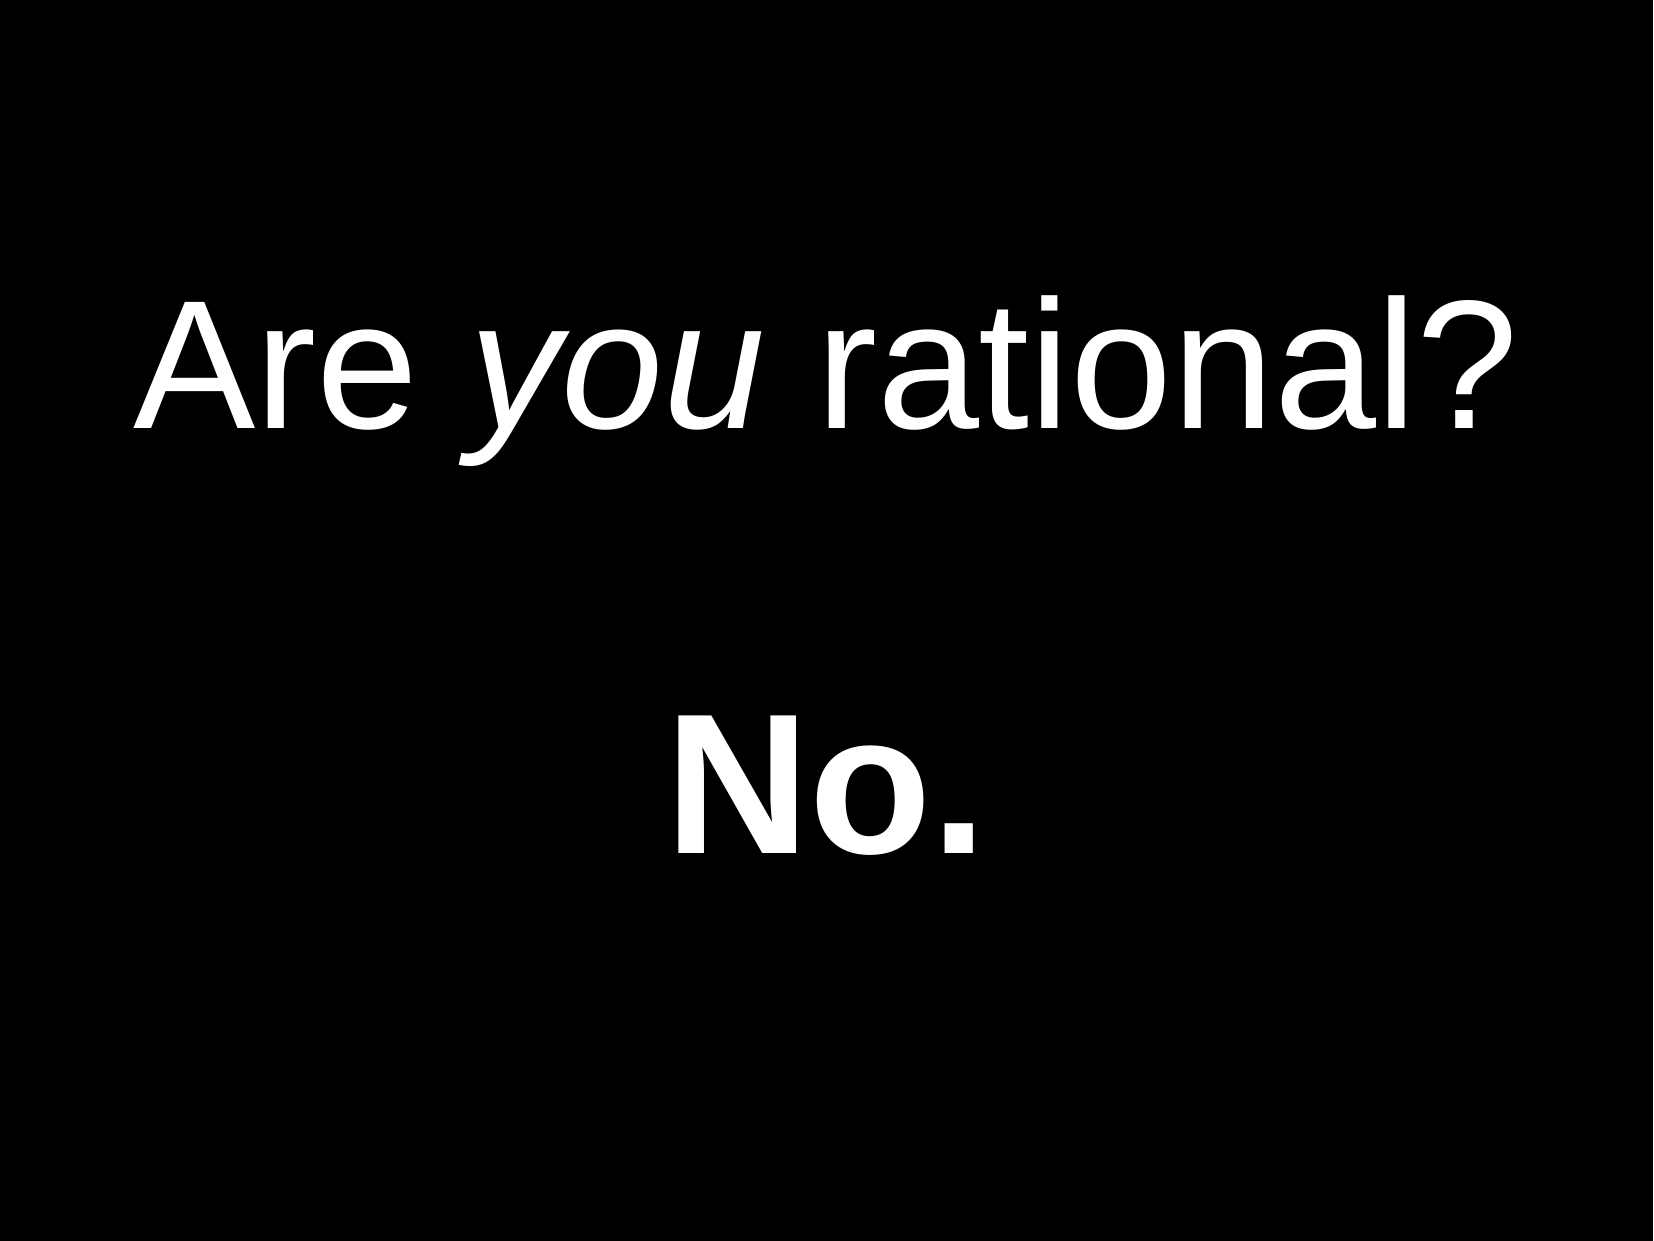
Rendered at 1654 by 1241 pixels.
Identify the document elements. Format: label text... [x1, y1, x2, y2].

subtitle Are you rational? No. [82, 56, 1571, 1102]
